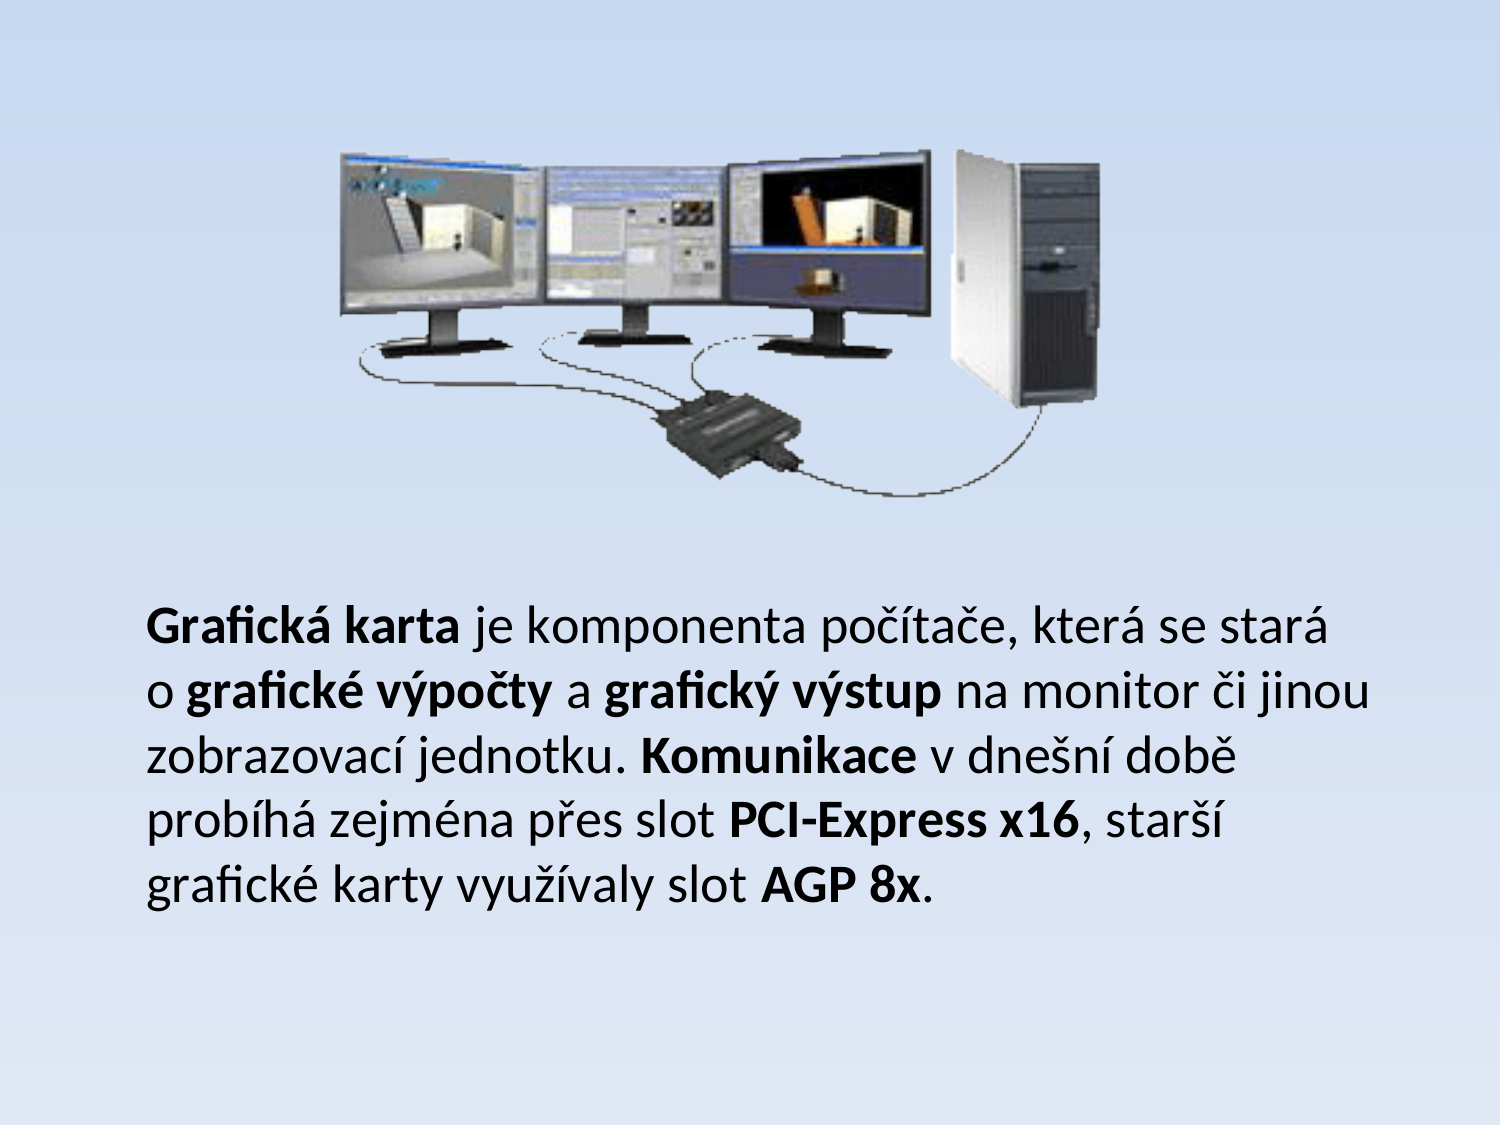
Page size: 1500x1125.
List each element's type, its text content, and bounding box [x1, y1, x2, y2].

picture [321, 122, 1176, 551]
list Grafická karta je komponenta počítače, která se stará o grafické výpočty a grafický výstup na monitor či jinou zobrazovací jednotku. Komunikace v dnešní době probíhá zejména přes slot PCI-Express x16, starší grafické karty využívaly slot AGP 8x. [75, 581, 1426, 1024]
